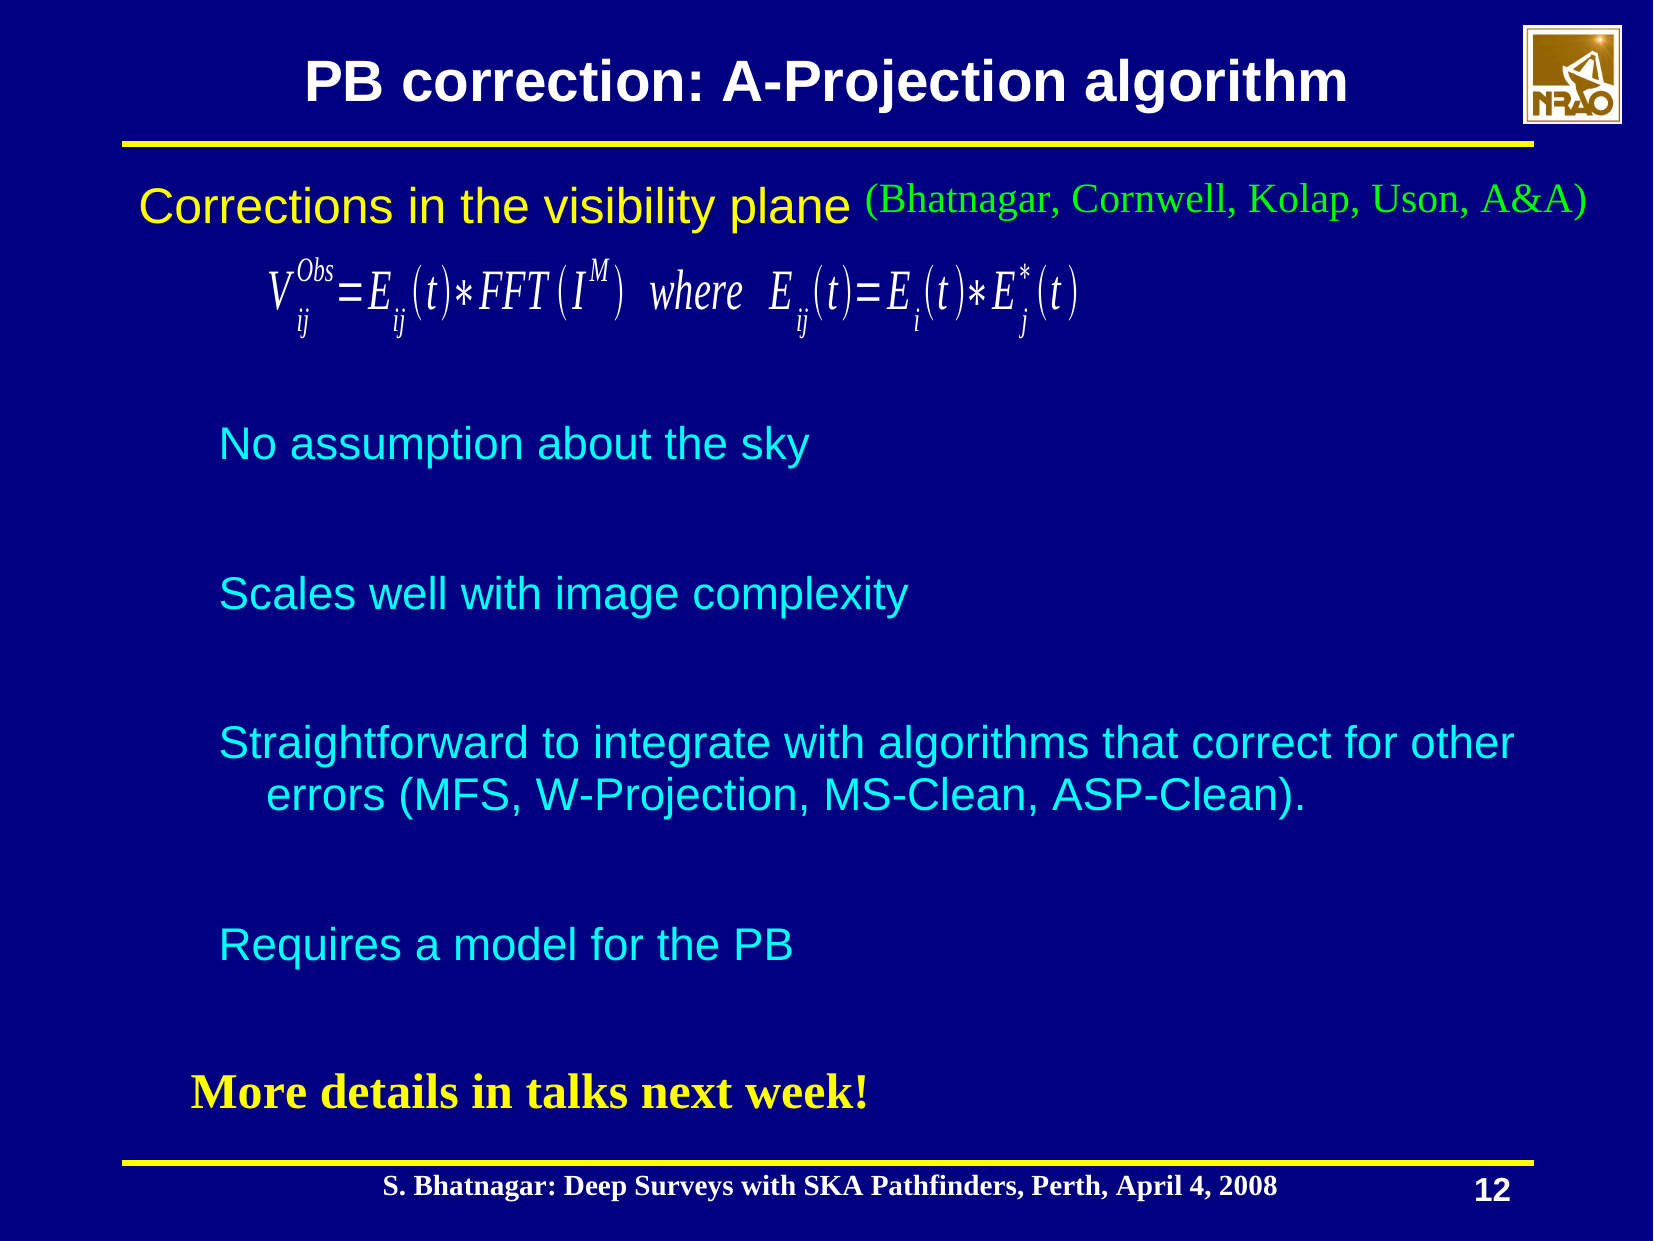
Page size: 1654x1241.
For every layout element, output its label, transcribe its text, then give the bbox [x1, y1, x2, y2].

chart [258, 242, 1088, 342]
picture [1523, 25, 1622, 124]
text_box (Bhatnagar, Cornwell, Kolap, Uson, A&A) [865, 174, 1588, 233]
text_box More details in talks next week! [190, 1063, 871, 1140]
title PB correction: A-Projection algorithm [121, 26, 1533, 136]
list Corrections in the visibility plane No assumption about the sky Scales well with image complexity Straightforward to integrate with algorithms that correct for other errors (MFS, W-Projection, MS-Clean, ASP-Clean). Requires a model for the PB [124, 178, 1535, 970]
